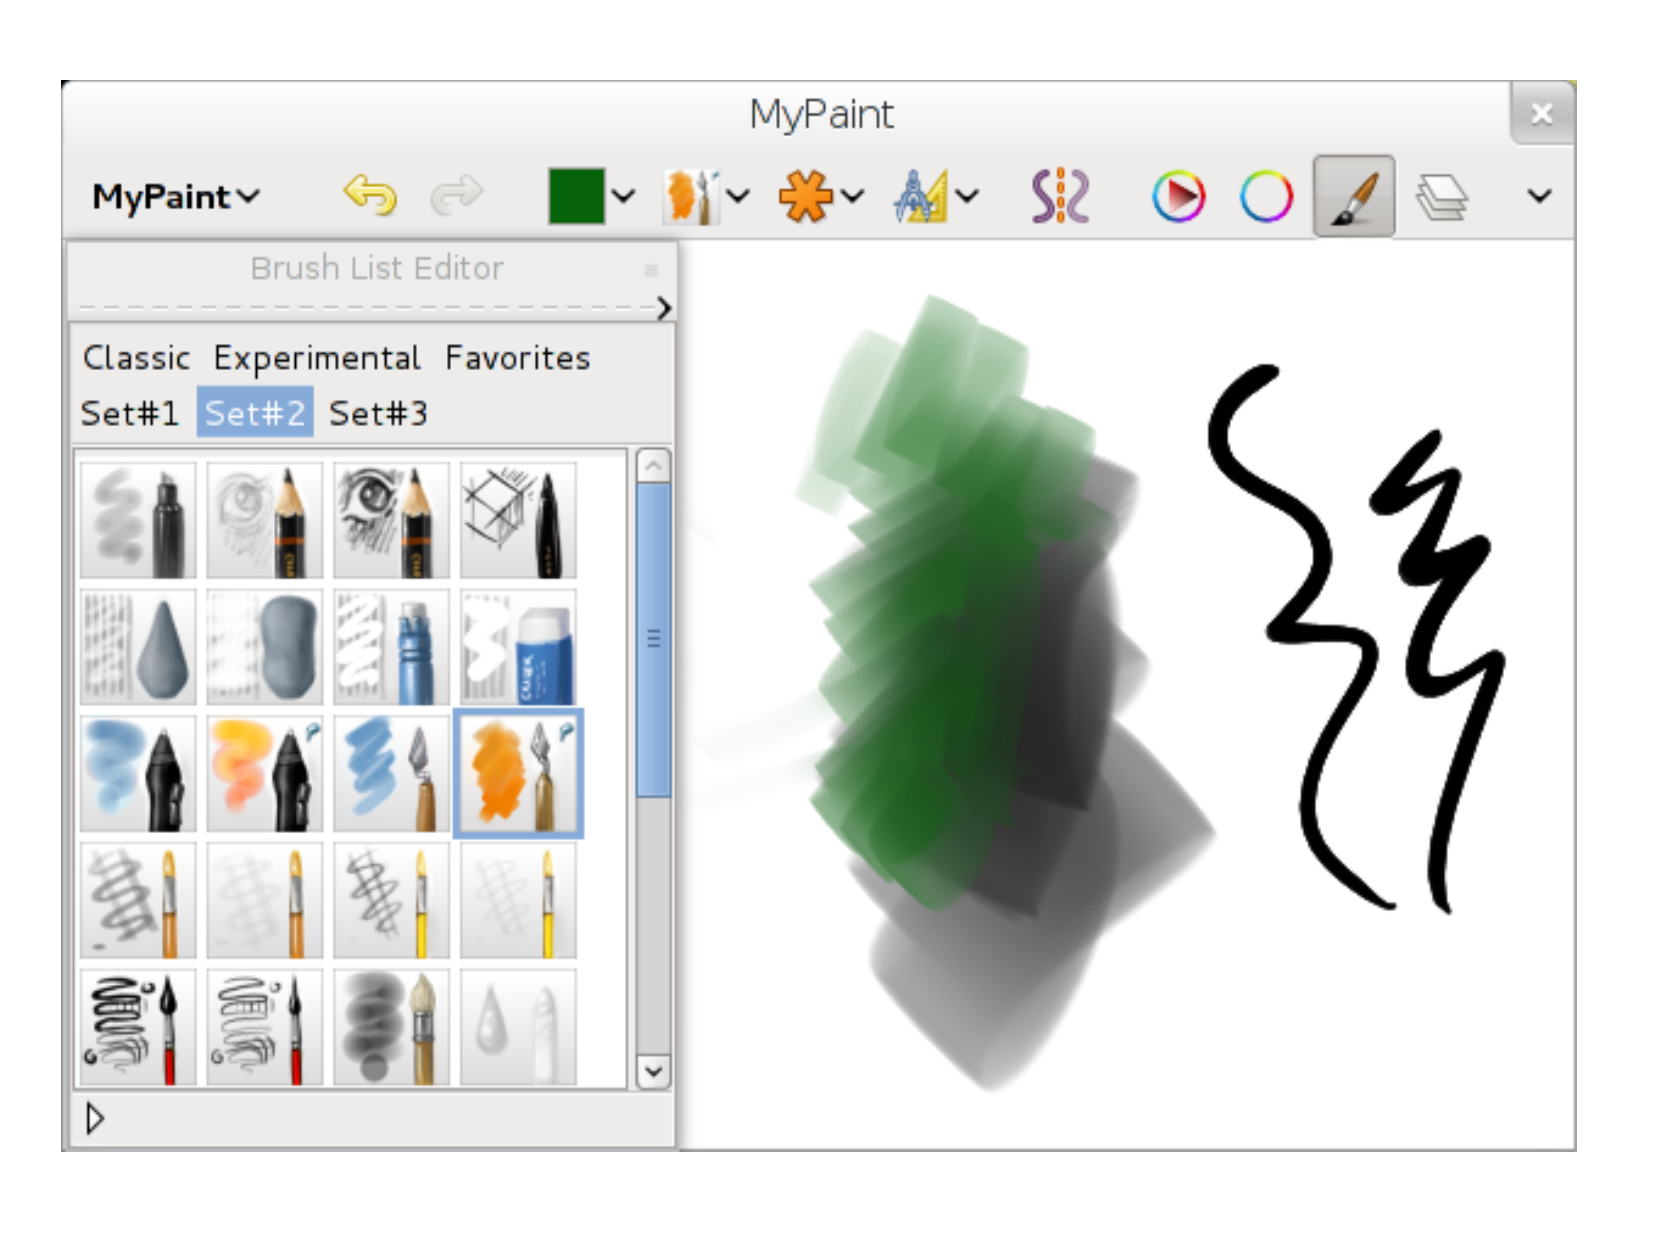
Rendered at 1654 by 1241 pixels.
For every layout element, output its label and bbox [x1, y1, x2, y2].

picture [61, 80, 1577, 1152]
